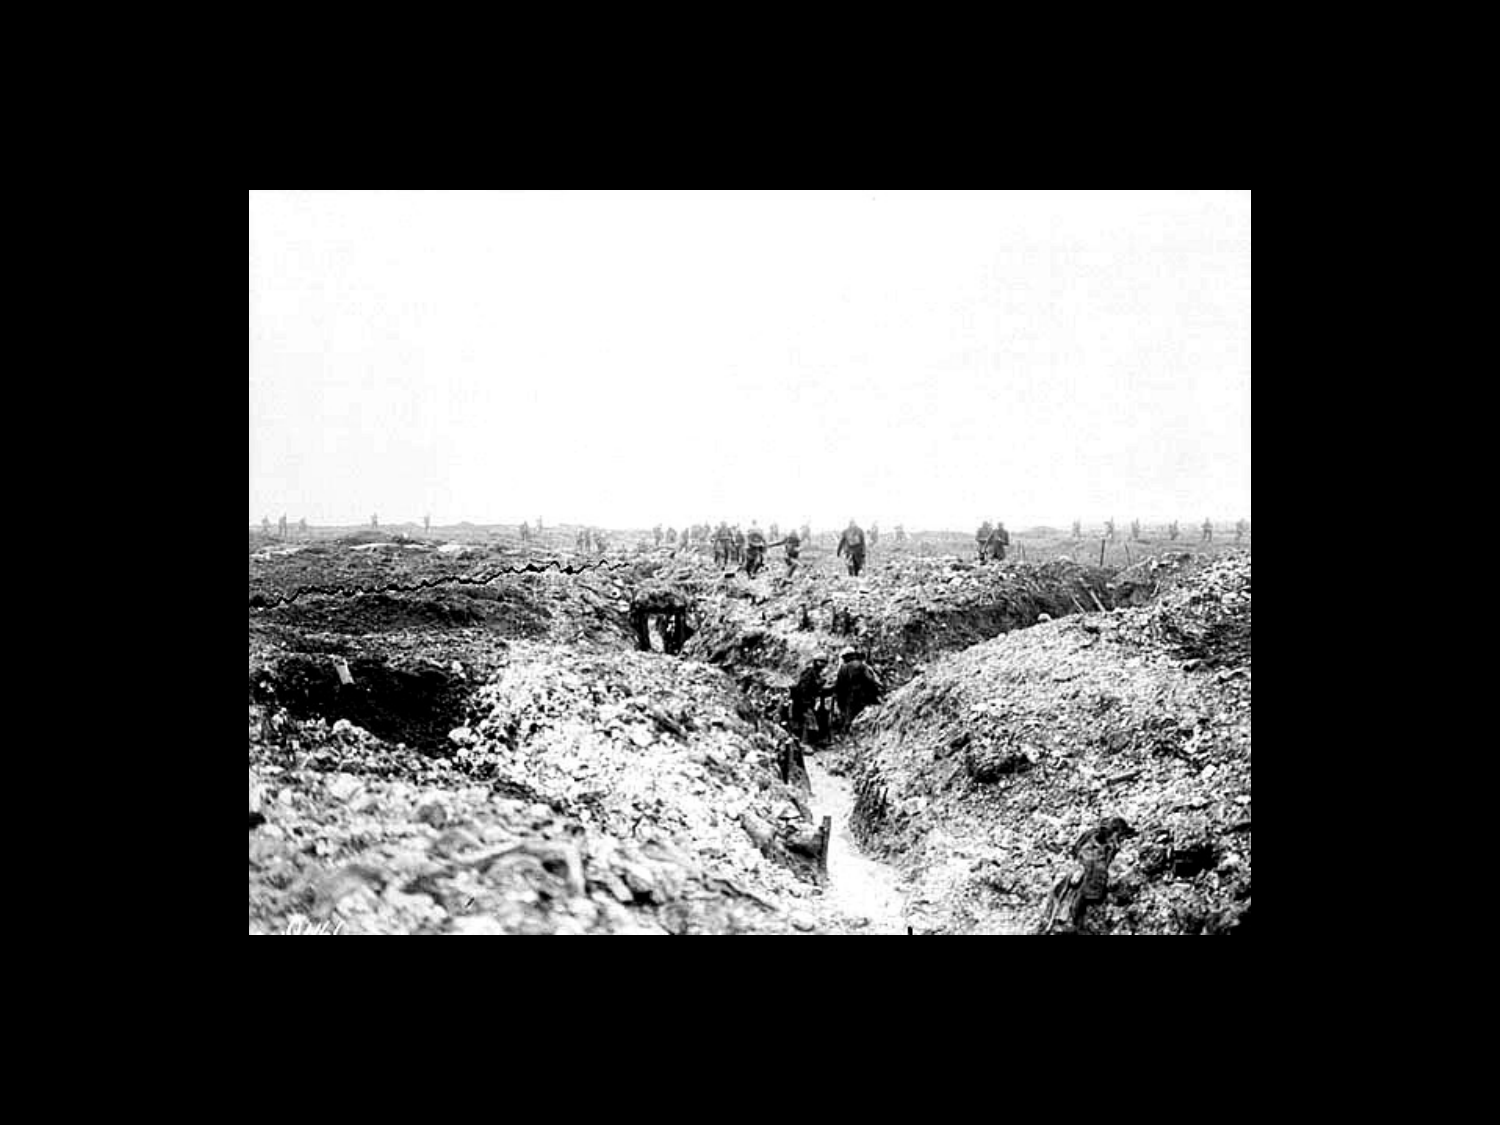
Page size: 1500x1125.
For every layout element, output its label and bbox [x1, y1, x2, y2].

picture [249, 190, 1251, 935]
